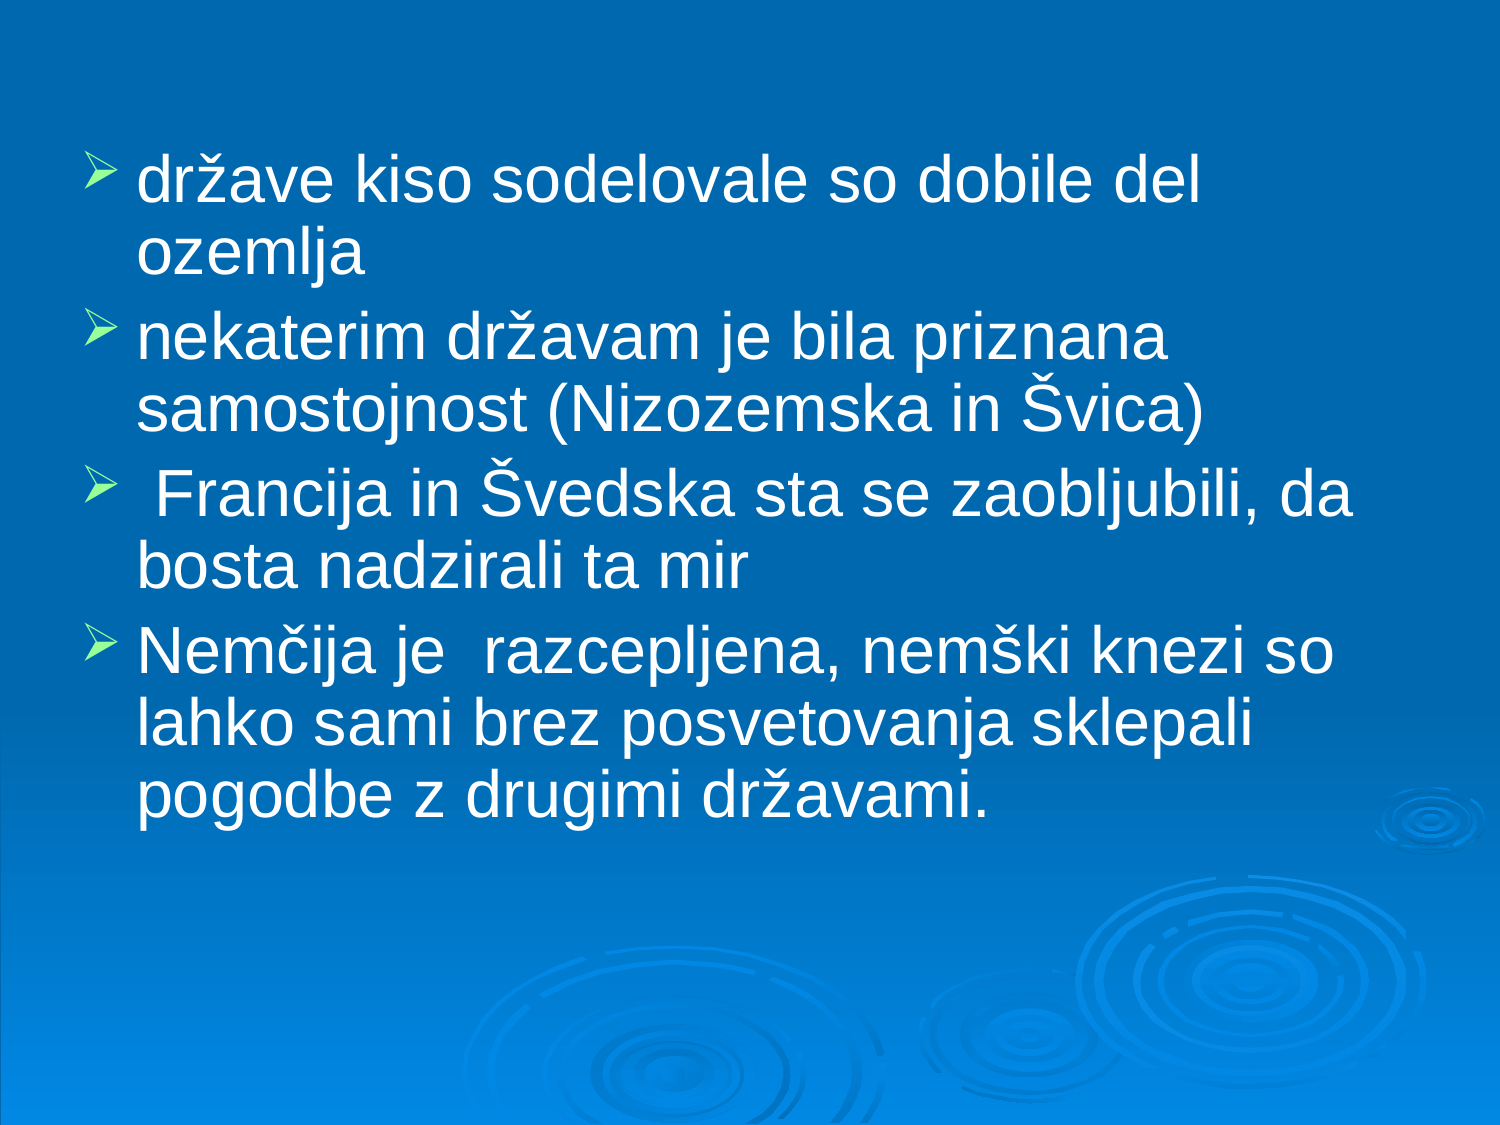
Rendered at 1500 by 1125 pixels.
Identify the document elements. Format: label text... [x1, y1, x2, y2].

list države kiso sodelovale so dobile del ozemlja nekaterim državam je bila priznana samostojnost (Nizozemska in Švica) Francija in Švedska sta se zaobljubili, da bosta nadzirali ta mir Nemčija je razcepljena, nemški knezi so lahko sami brez posvetovanja sklepali pogodbe z drugimi državami. [64, 137, 1415, 880]
